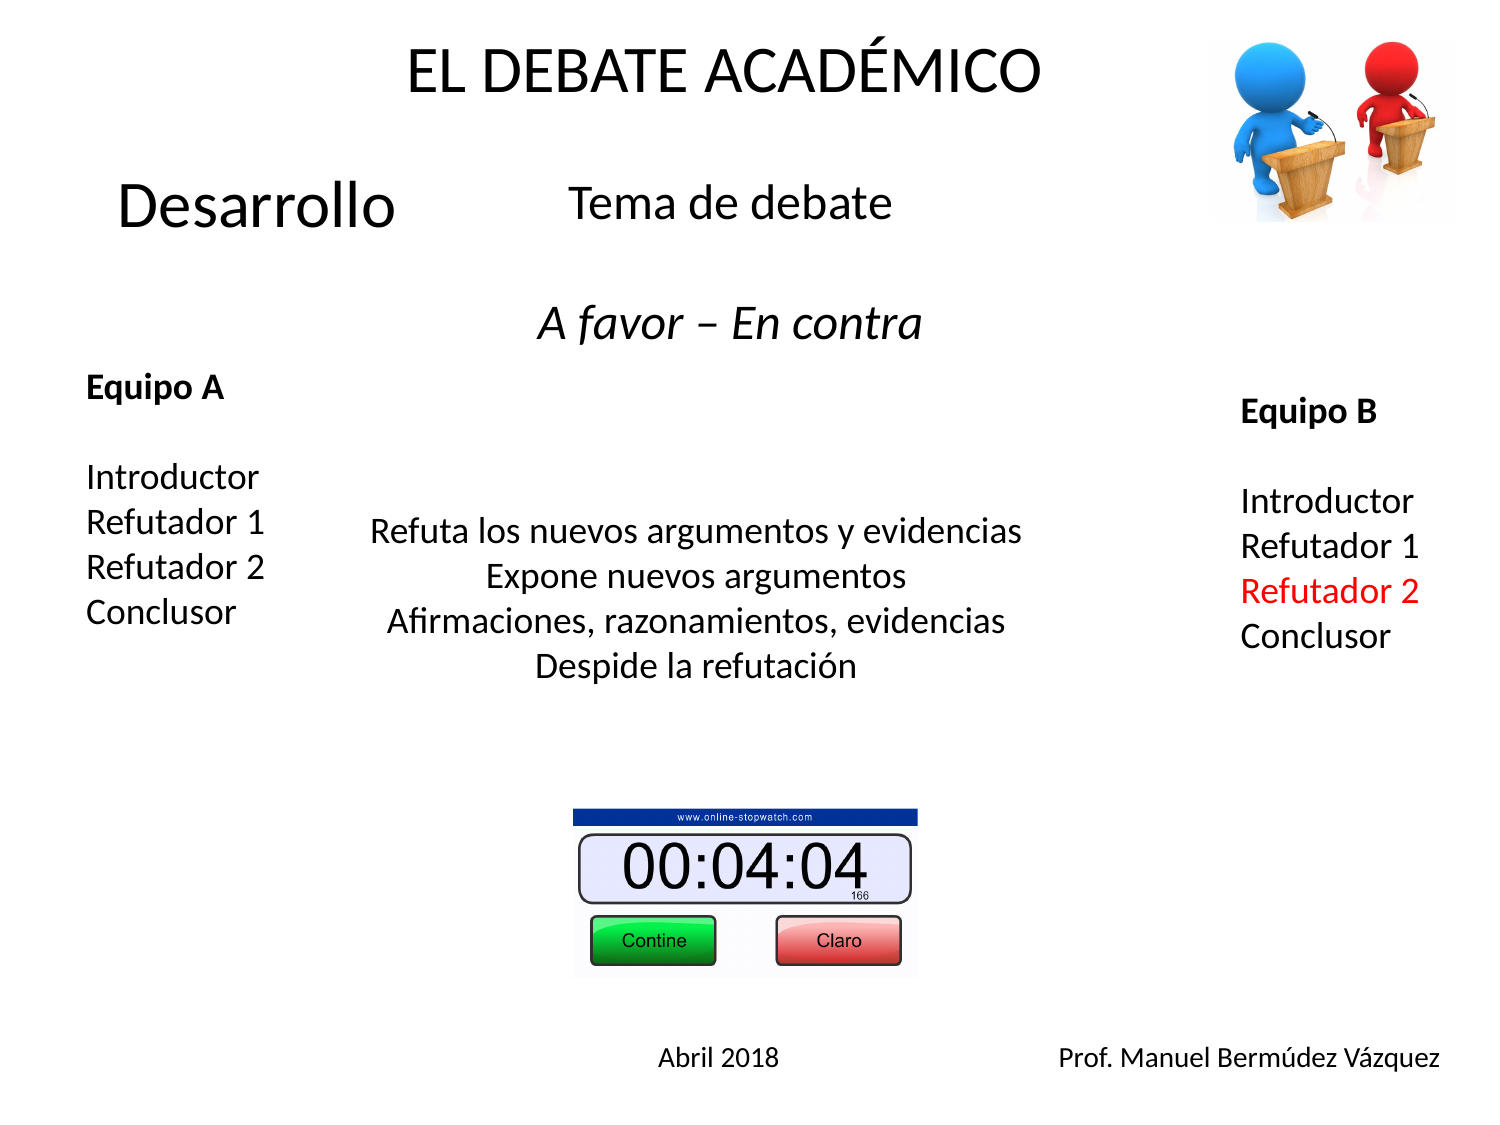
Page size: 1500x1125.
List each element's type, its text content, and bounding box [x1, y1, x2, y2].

text_box Equipo B Introductor Refutador 1 Refutador 2 Conclusor [1225, 378, 1479, 665]
text_box Equipo A Introductor Refutador 1 Refutador 2 Conclusor [71, 354, 325, 640]
text_box Refuta los nuevos argumentos y evidencias Expone nuevos argumentos Afirmaciones, razonamientos, evidencias Despide la refutación [343, 498, 1050, 694]
picture [565, 805, 921, 978]
text_box Tema de debate A favor – En contra [516, 161, 946, 358]
text_box Desarrollo [103, 152, 647, 249]
